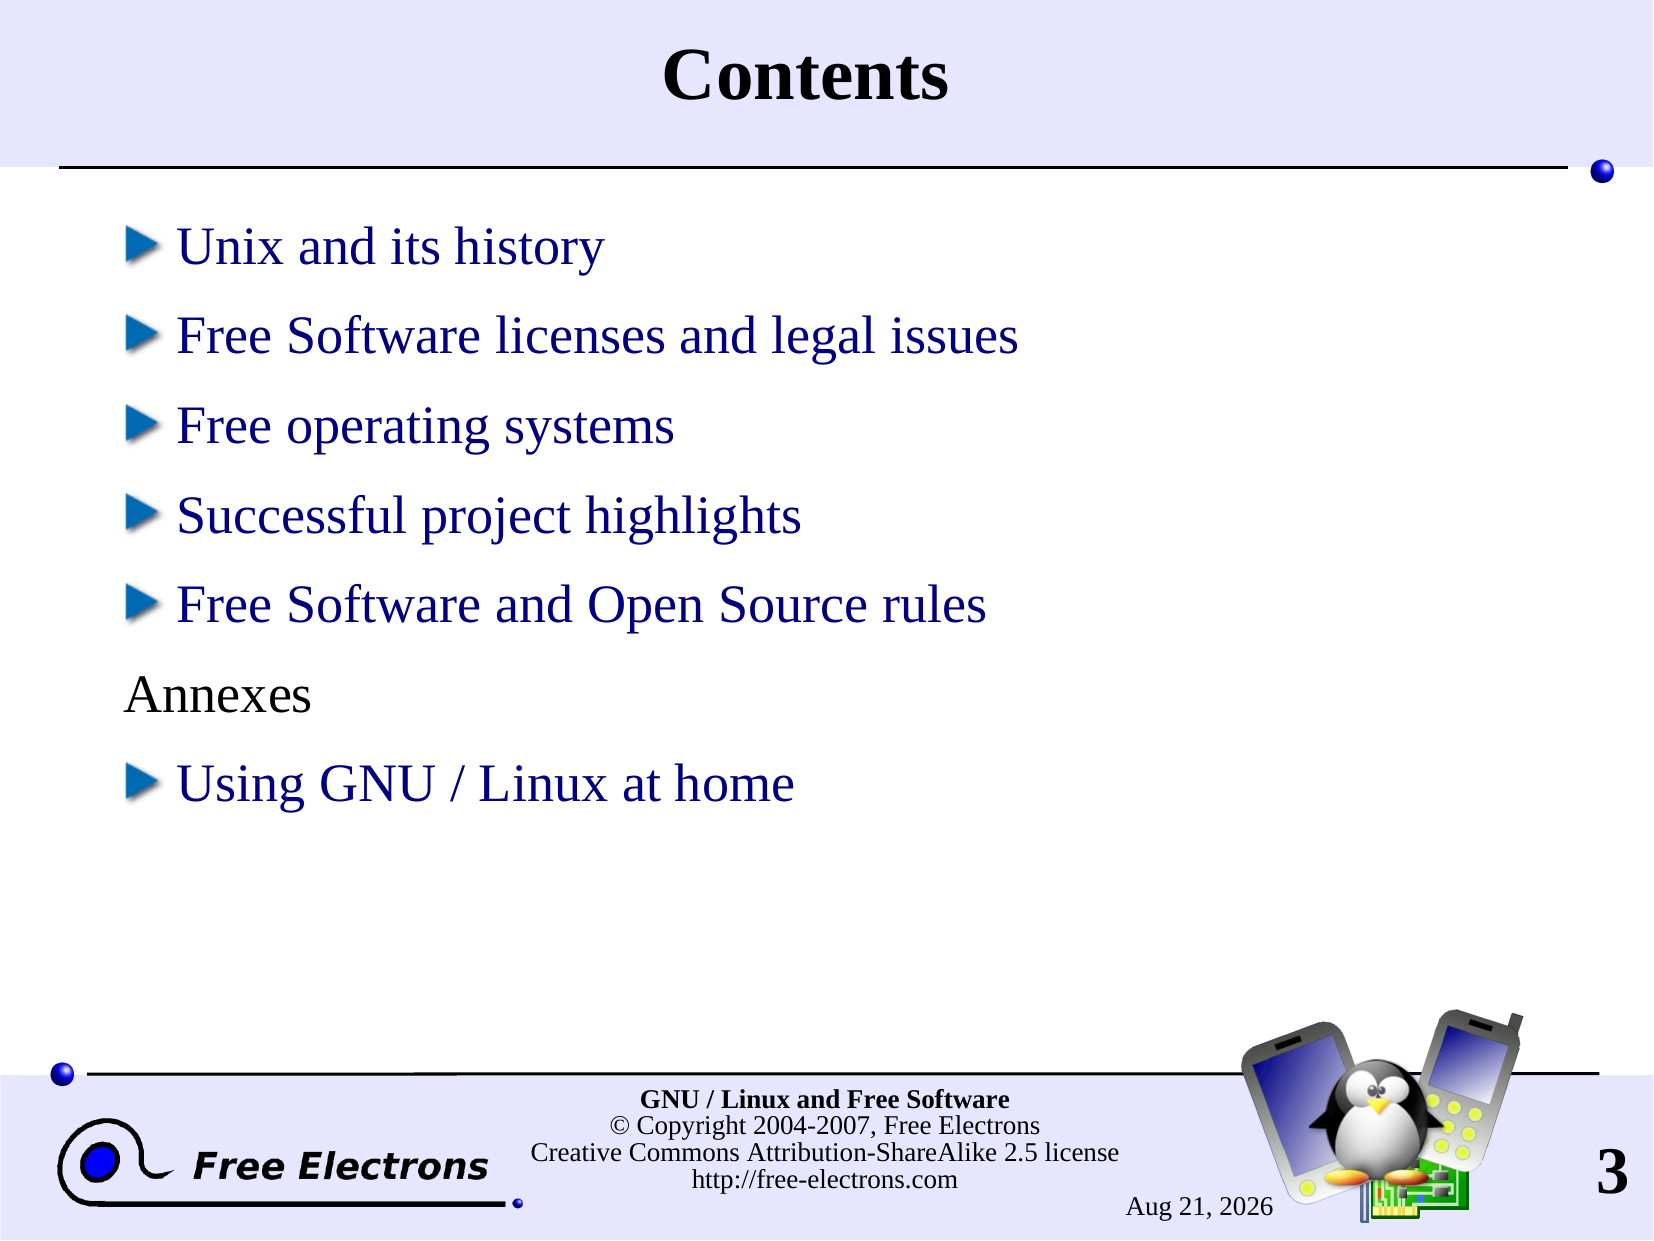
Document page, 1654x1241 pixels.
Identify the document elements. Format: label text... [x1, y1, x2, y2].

picture [50, 1107, 527, 1216]
picture [1231, 1007, 1538, 1241]
list Unix and its history Free Software licenses and legal issues Free operating systems Successful project highlights Free Software and Open Source rules Annexes Using GNU / Linux at home [105, 216, 1518, 1066]
title Contents [60, 25, 1551, 124]
